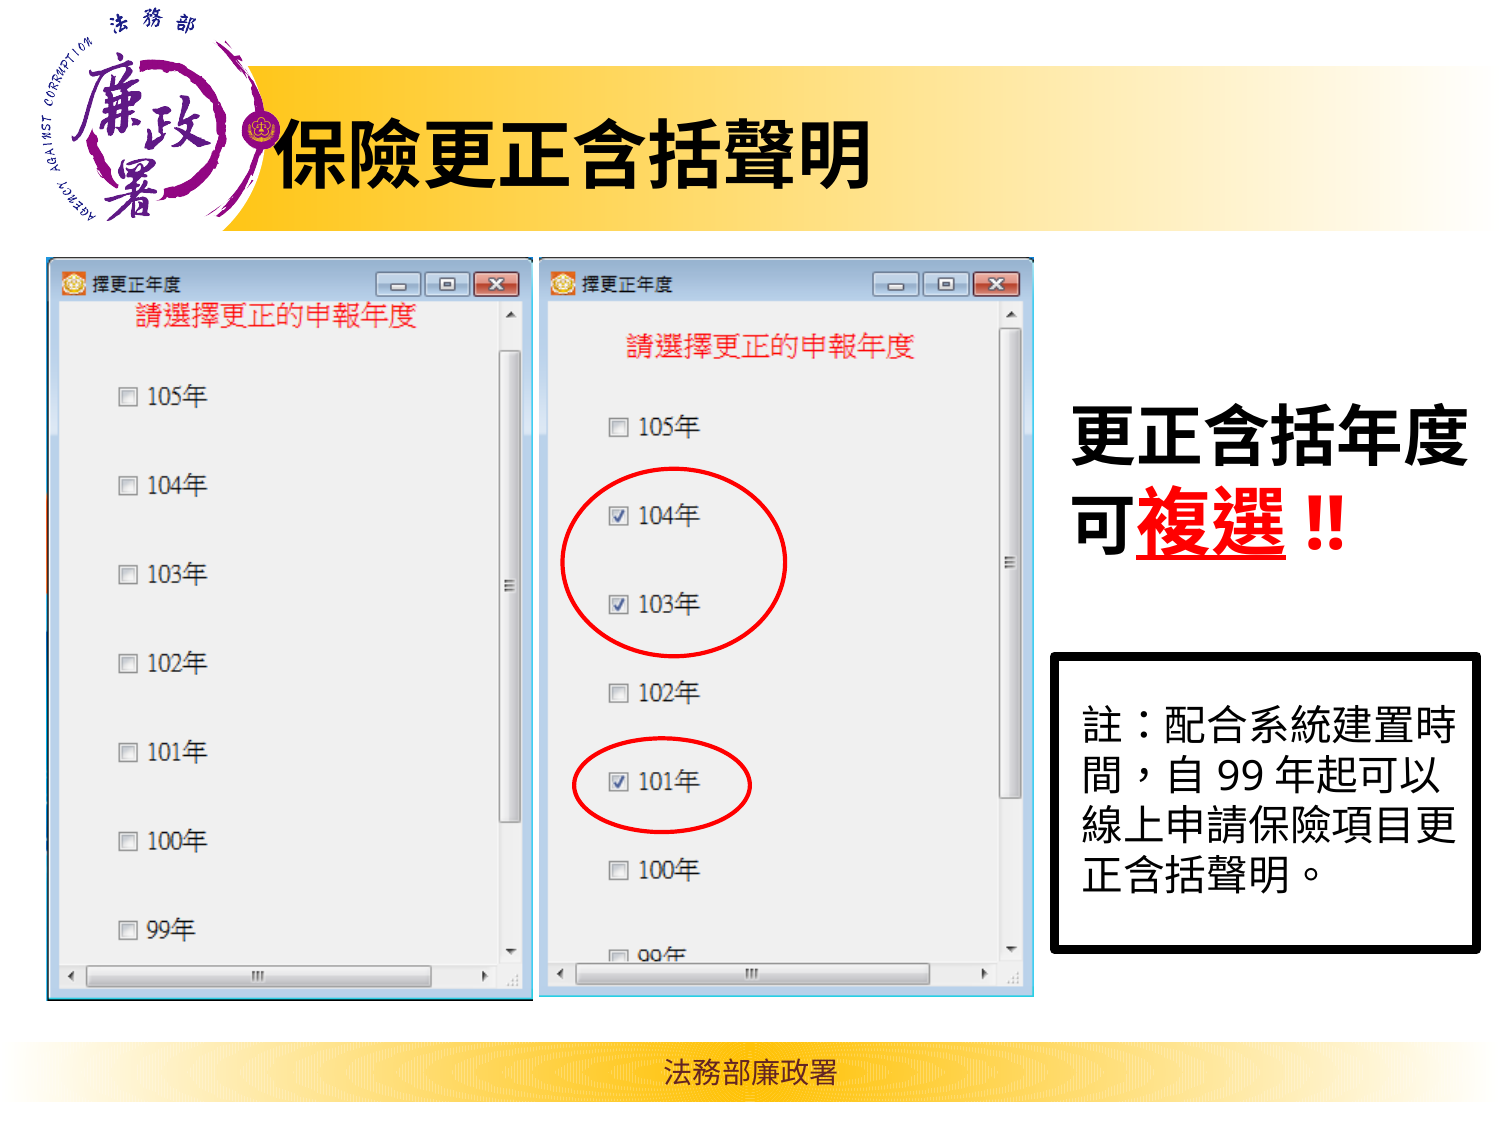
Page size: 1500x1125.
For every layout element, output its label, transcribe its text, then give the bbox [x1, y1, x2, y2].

text_box 註：配合系統建置時間，自99年起可以線上申請保險項目更正含括聲明。 [1481, 691, 1486, 909]
picture [46, 257, 533, 1001]
title 保險更正含括聲明 [257, 70, 1426, 235]
text_box 更正含括年度可複選!! [1054, 386, 1500, 665]
text_box 法務部廉政署 [513, 1046, 989, 1107]
text_box 更正含括年度可複選!! [1059, 661, 1472, 665]
picture [539, 257, 1034, 997]
text_box 註：配合系統建置時間，自99年起可以線上申請保險項目更正含括聲明。 [1066, 691, 1472, 909]
